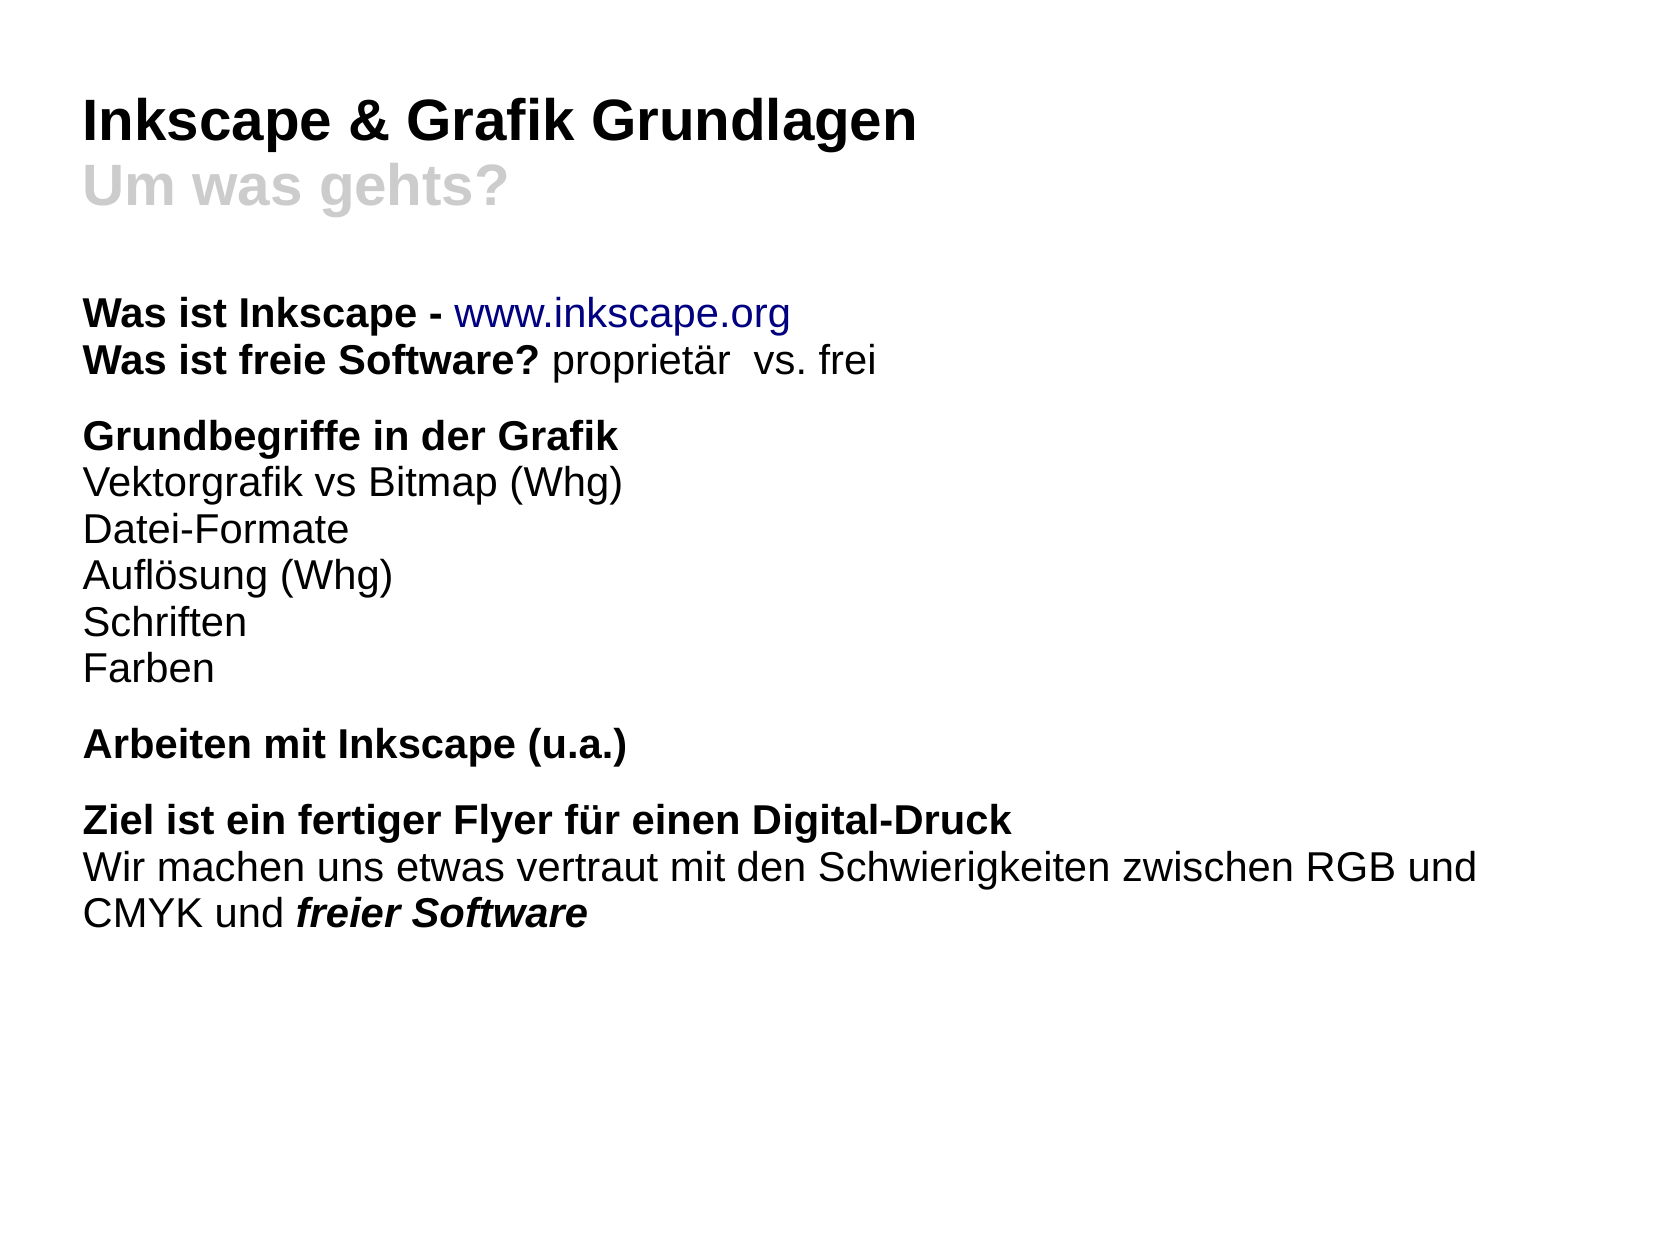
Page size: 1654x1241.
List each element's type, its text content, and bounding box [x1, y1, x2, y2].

list Was ist Inkscape - www.inkscape.org Was ist freie Software? proprietär vs. frei Grundbegriffe in der Grafik Vektorgrafik vs Bitmap (Whg) Datei-Formate Auflösung (Whg) Schriften Farben Arbeiten mit Inkscape (u.a.) Ziel ist ein fertiger Flyer für einen Digital-Druck Wir machen uns etwas vertraut mit den Schwierigkeiten zwischen RGB und CMYK und freier Software [82, 290, 1571, 1094]
title Inkscape & Grafik Grundlagen Um was gehts? [82, 49, 1571, 257]
